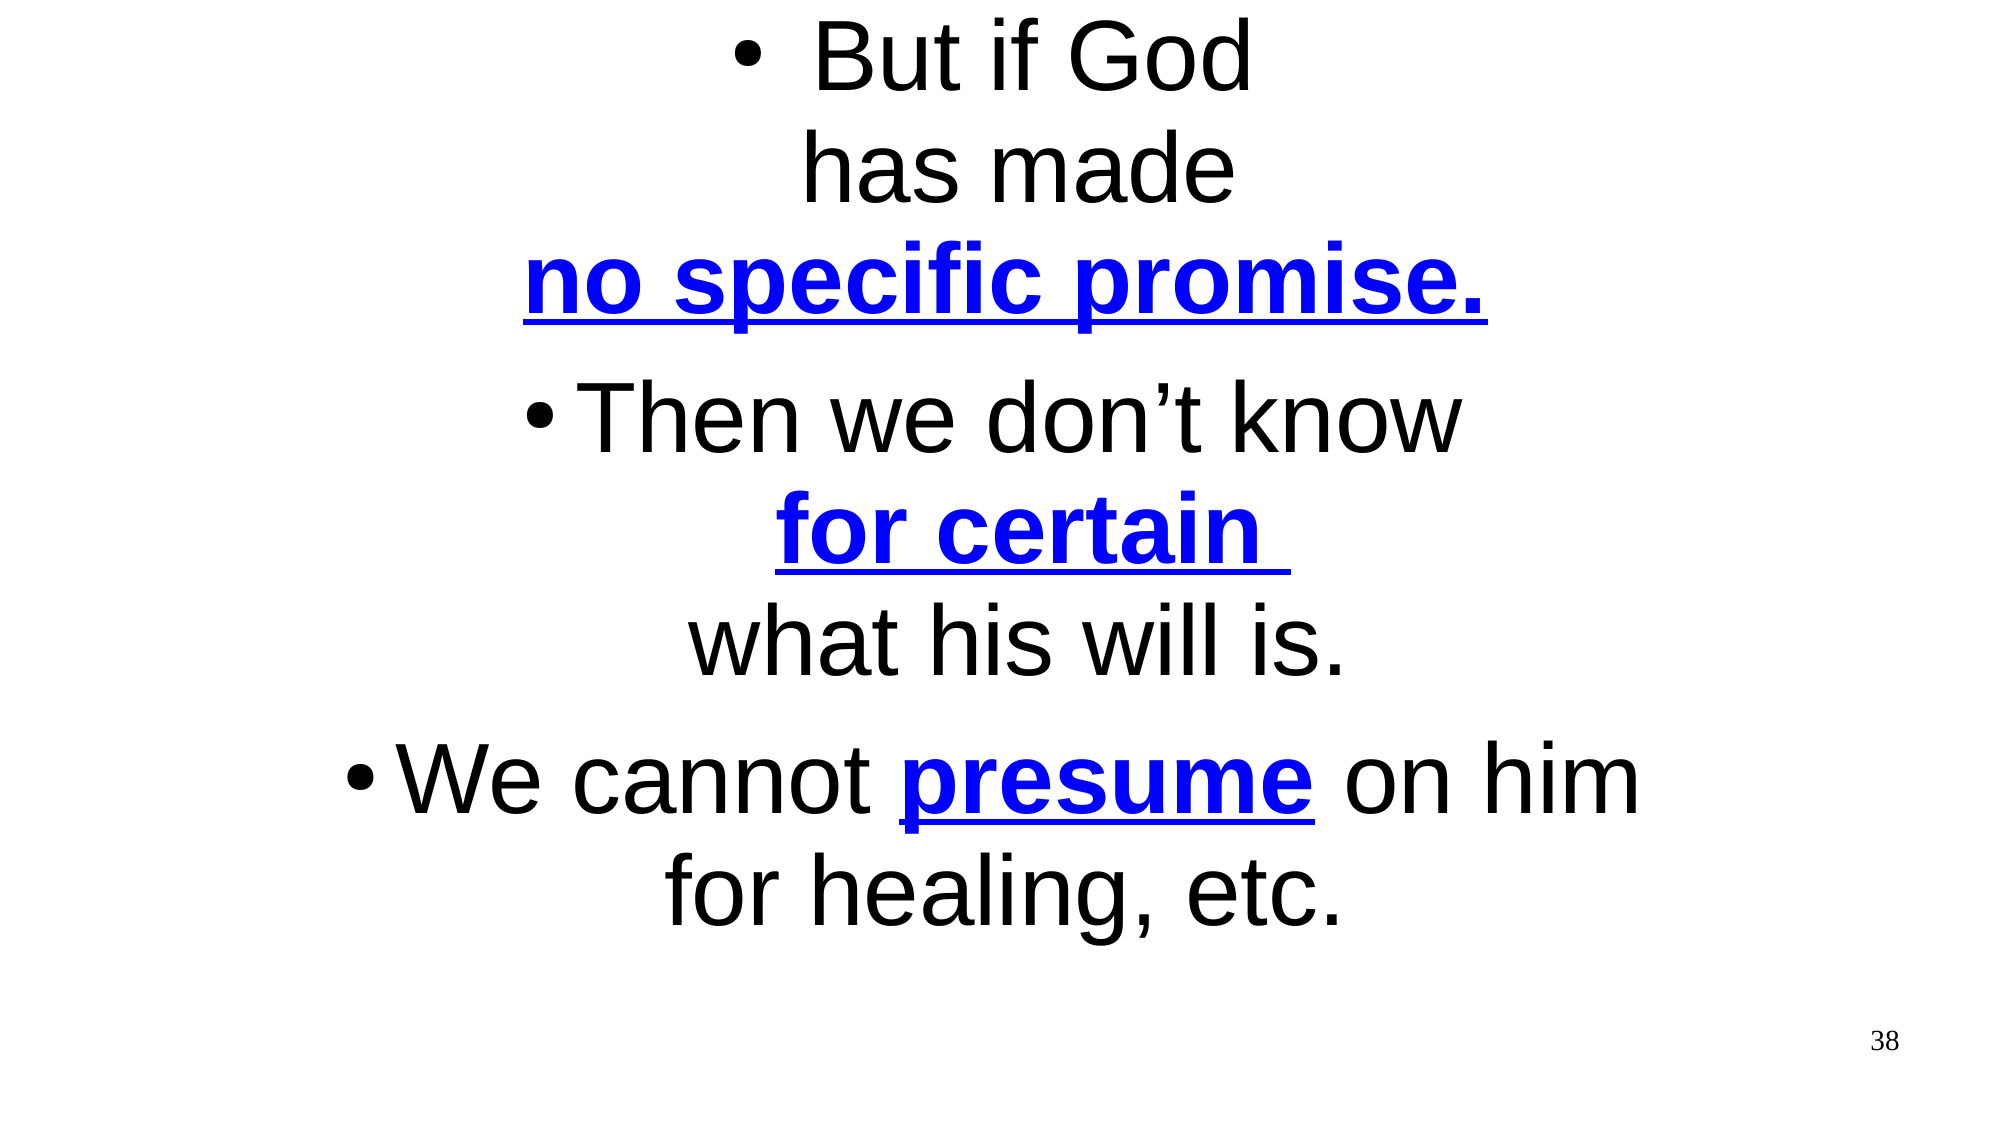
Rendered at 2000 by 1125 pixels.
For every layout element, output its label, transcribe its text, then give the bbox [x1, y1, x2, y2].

list But if God has made no specific promise. Then we don’t know for certain what his will is. We cannot presume on him for healing, etc. [0, 0, 1996, 1123]
